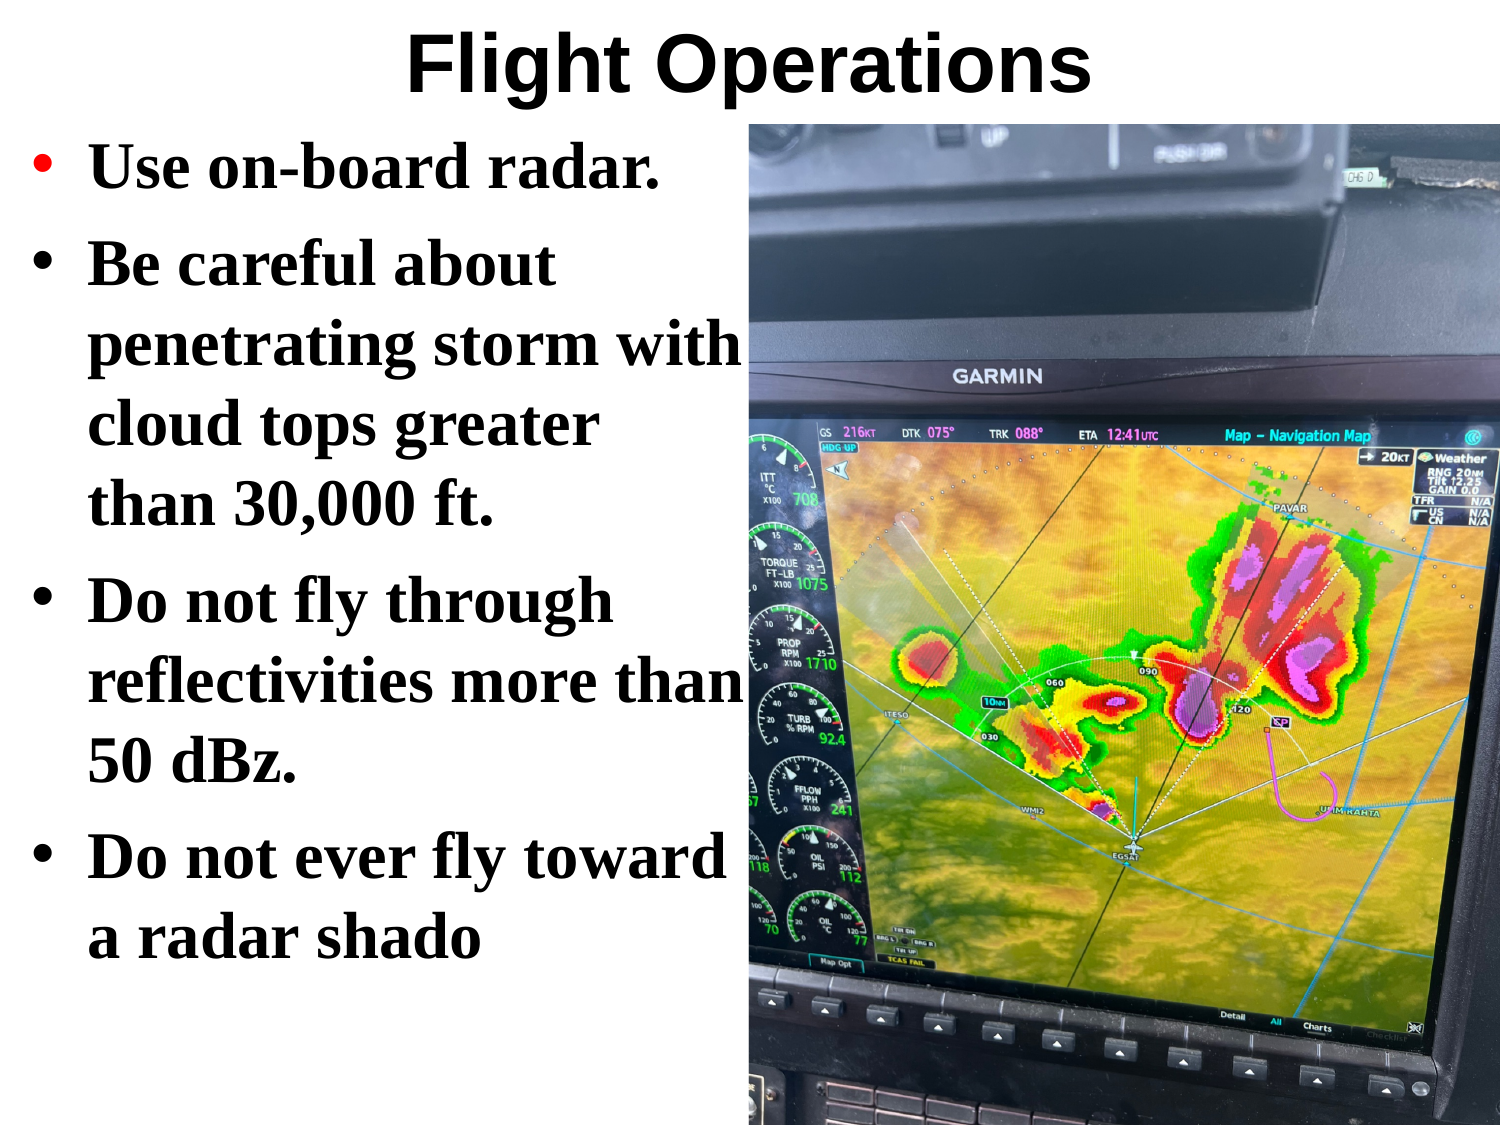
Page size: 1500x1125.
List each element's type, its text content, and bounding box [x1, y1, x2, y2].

text_box Flight Operations [0, 4, 1500, 114]
text_box Use on-board radar. Be careful about penetrating storm with cloud tops greater than 30,000 ft. Do not fly through reflectivities more than 50 dBz. Do not ever fly toward a radar shado [15, 114, 762, 1076]
picture [748, 123, 1500, 1125]
